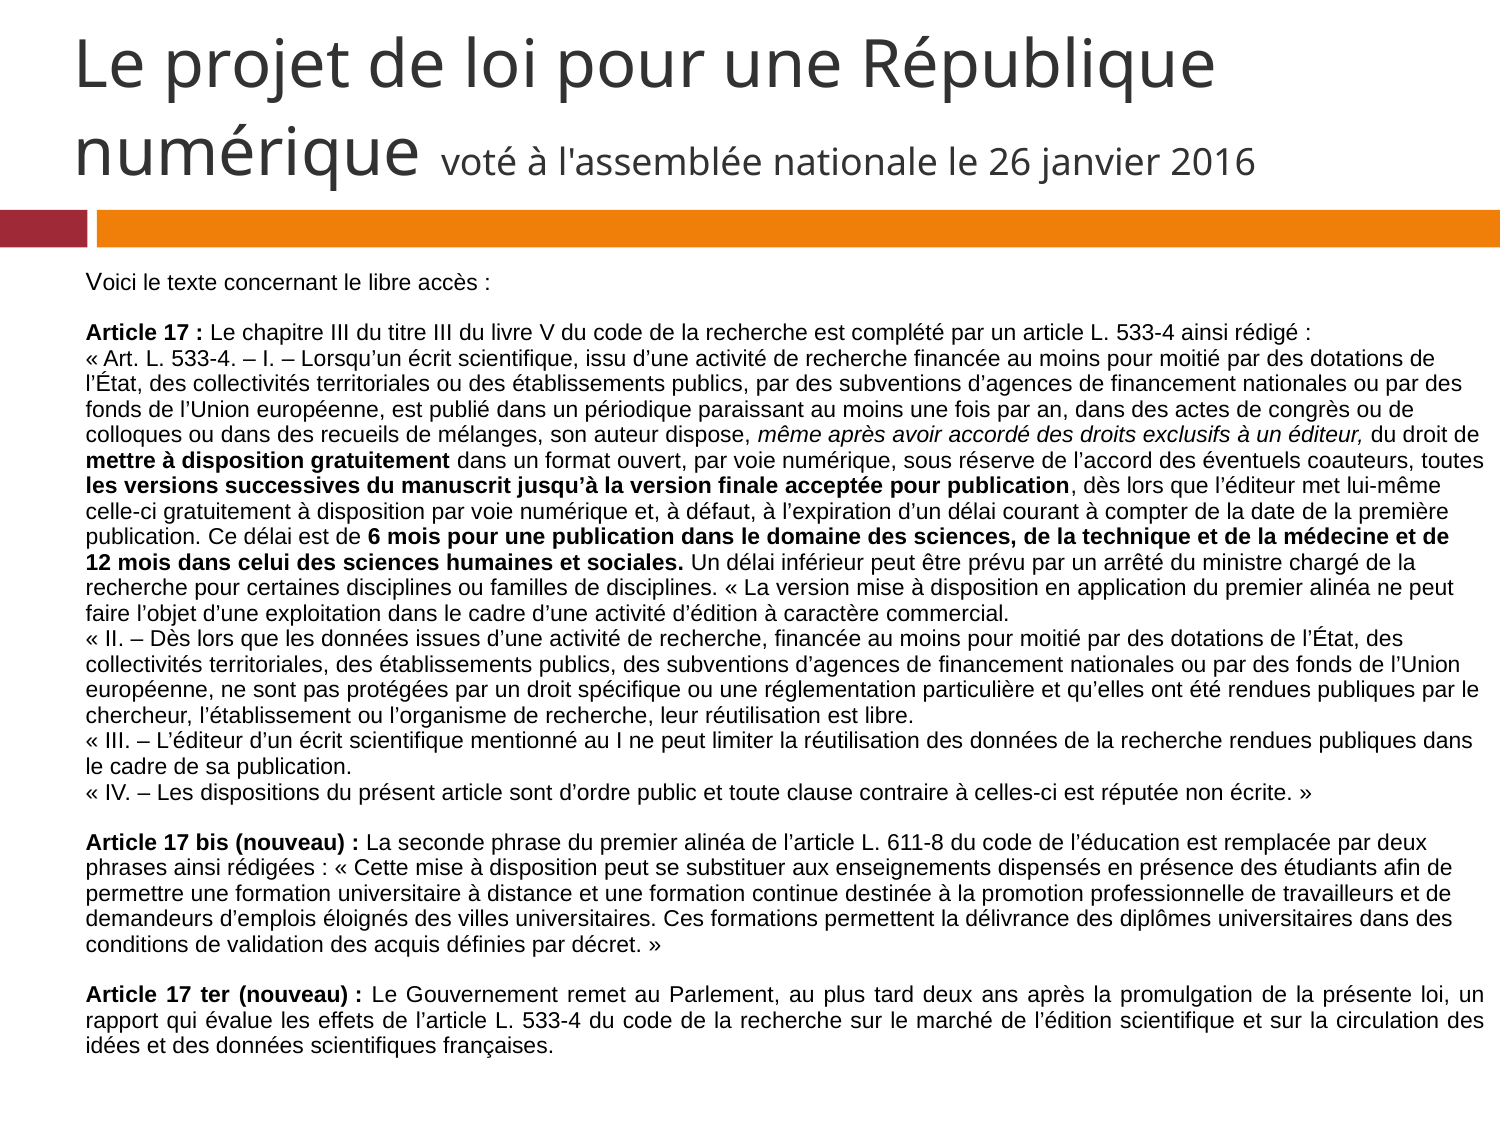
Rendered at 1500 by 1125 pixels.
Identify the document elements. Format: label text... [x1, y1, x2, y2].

title Le projet de loi pour une République numérique voté à l'assemblée nationale le 26 janvier 2016 [59, 11, 1438, 201]
text_box Voici le texte concernant le libre accès : Article 17 : Le chapitre III du titre III du livre V du code de la recherche est complété par un article L. 533-4 ainsi rédigé : « Art. L. 533-4. – I. – Lorsqu’un écrit scientifique, issu d’une activité de recherche financée au moins pour moitié par des dotations de l’État, des collectivités territoriales ou des établissements publics, par des subventions d’agences de financement nationales ou par des fonds de l’Union européenne, est publié dans un périodique paraissant au moins une fois par an, dans des actes de congrès ou de colloques ou dans des recueils de mélanges, son auteur dispose, même après avoir accordé des droits exclusifs à un éditeur, du droit de mettre à disposition gratuitement dans un format ouvert, par voie numérique, sous réserve de l’accord des éventuels coauteurs, toutes les versions successives du manuscrit jusqu’à la version finale acceptée pour publication, dès lors que l’éditeur met lui-même celle-ci gratuitement à disposition par voie numérique et, à défaut, à l’expiration d’un délai courant à compter de la date de la première publication. Ce délai est de 6 mois pour une publication dans le domaine des sciences, de la technique et de la médecine et de 12 mois dans celui des sciences humaines et sociales. Un délai inférieur peut être prévu par un arrêté du ministre chargé de la recherche pour certaines disciplines ou familles de disciplines. « La version mise à disposition en application du premier alinéa ne peut faire l’objet d’une exploitation dans le cadre d’une activité d’édition à caractère commercial. « II. – Dès lors que les données issues d’une activité de recherche, financée au moins pour moitié par des dotations de l’État, des collectivités territoriales, des établissements publics, des subventions d’agences de financement nationales ou par des fonds de l’Union européenne, ne sont pas protégées par un droit spécifique ou une réglementation particulière et qu’elles ont été rendues publiques par le chercheur, l’établissement ou l’organisme de recherche, leur réutilisation est libre. « III. – L’éditeur d’un écrit scientifique mentionné au I ne peut limiter la réutilisation des données de la recherche rendues publiques dans le cadre de sa publication. « IV. – Les dispositions du présent article sont d’ordre public et toute clause contraire à celles-ci est réputée non écrite. » Article 17 bis (nouveau) : La seconde phrase du premier alinéa de l’article L. 611-8 du code de l’éducation est remplacée par deux phrases ainsi rédigées : « Cette mise à disposition peut se substituer aux enseignements dispensés en présence des étudiants afin de permettre une formation universitaire à distance et une formation continue destinée à la promotion professionnelle de travailleurs et de demandeurs d’emplois éloignés des villes universitaires. Ces formations permettent la délivrance des diplômes universitaires dans des conditions de validation des acquis définies par décret. » Article 17 ter (nouveau) : Le Gouvernement remet au Parlement, au plus tard deux ans après la promulgation de la présente loi, un rapport qui évalue les effets de l’article L. 533-4 du code de la recherche sur le marché de l’édition scientifique et sur la circulation des idées et des données scientifiques françaises. [70, 259, 1500, 1125]
